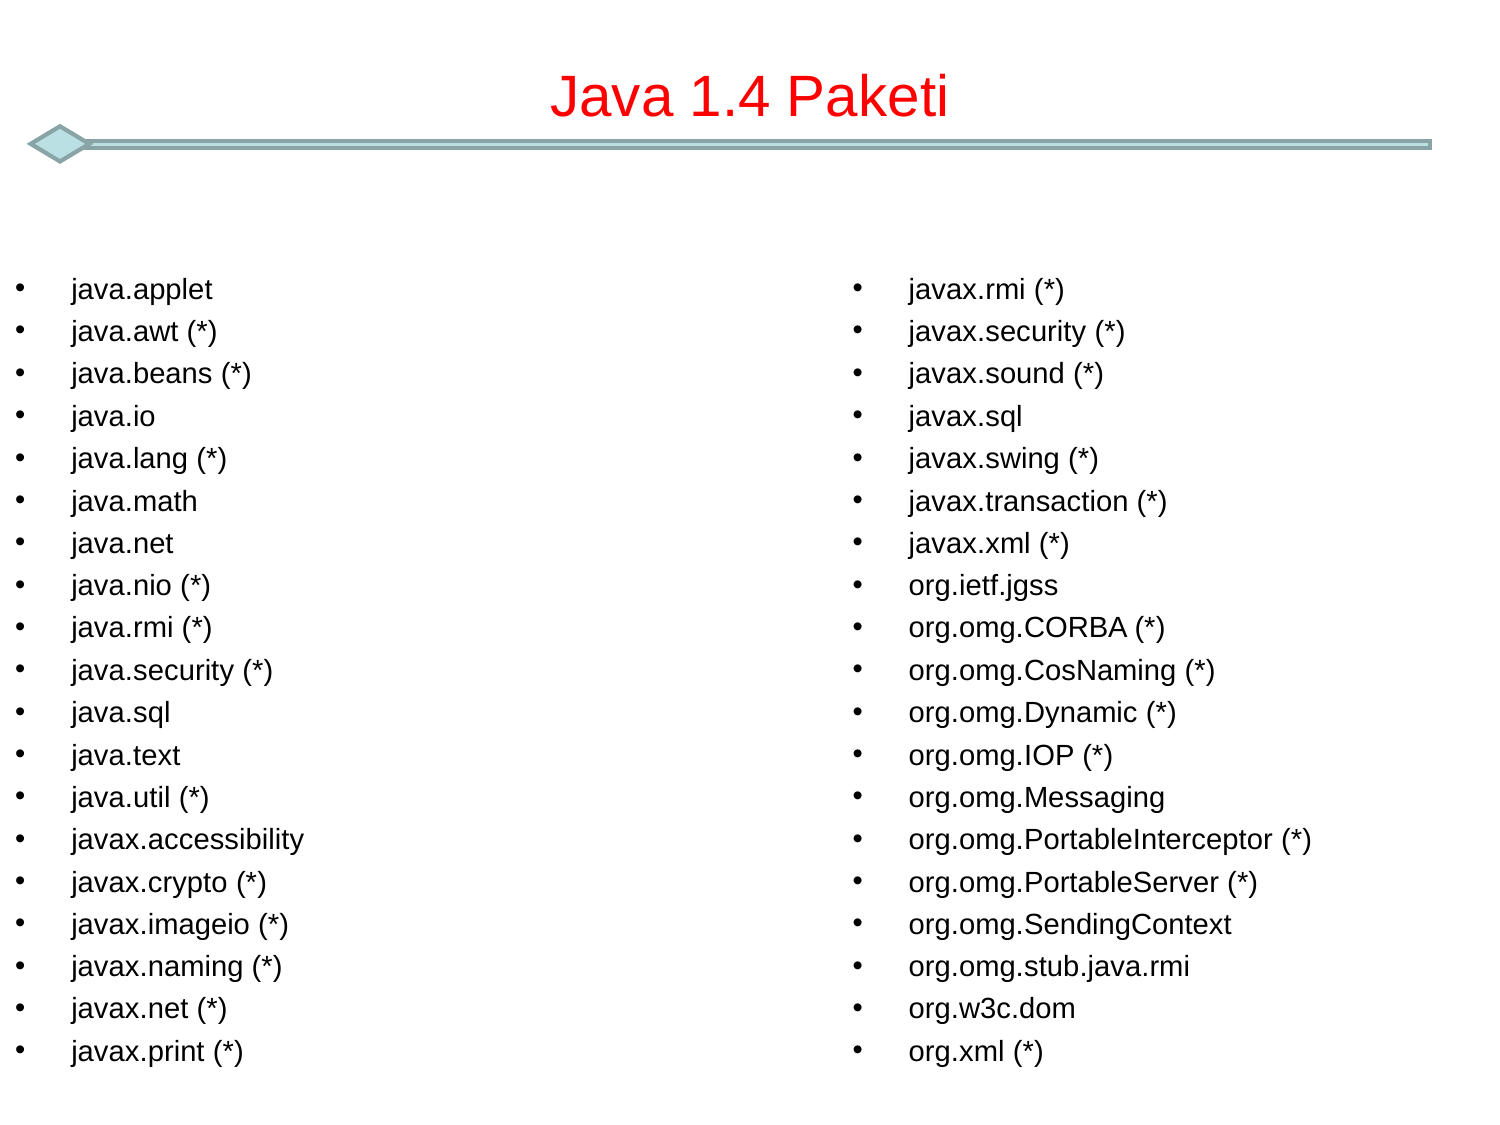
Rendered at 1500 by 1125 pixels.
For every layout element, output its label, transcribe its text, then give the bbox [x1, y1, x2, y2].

title Java 1.4 Paketi [75, 45, 1426, 141]
list javax.rmi (*) javax.security (*) javax.sound (*) javax.sql javax.swing (*) javax.transaction (*) javax.xml (*) org.ietf.jgss org.omg.CORBA (*) org.omg.CosNaming (*) org.omg.Dynamic (*) org.omg.IOP (*) org.omg.Messaging org.omg.PortableInterceptor (*) org.omg.PortableServer (*) org.omg.SendingContext org.omg.stub.java.rmi org.w3c.dom org.xml (*) [837, 262, 1500, 1115]
list java.applet java.awt (*) java.beans (*) java.io java.lang (*) java.math java.net java.nio (*) java.rmi (*) java.security (*) java.sql java.text java.util (*) javax.accessibility javax.crypto (*) javax.imageio (*) javax.naming (*) javax.net (*) javax.print (*) [0, 262, 663, 1125]
